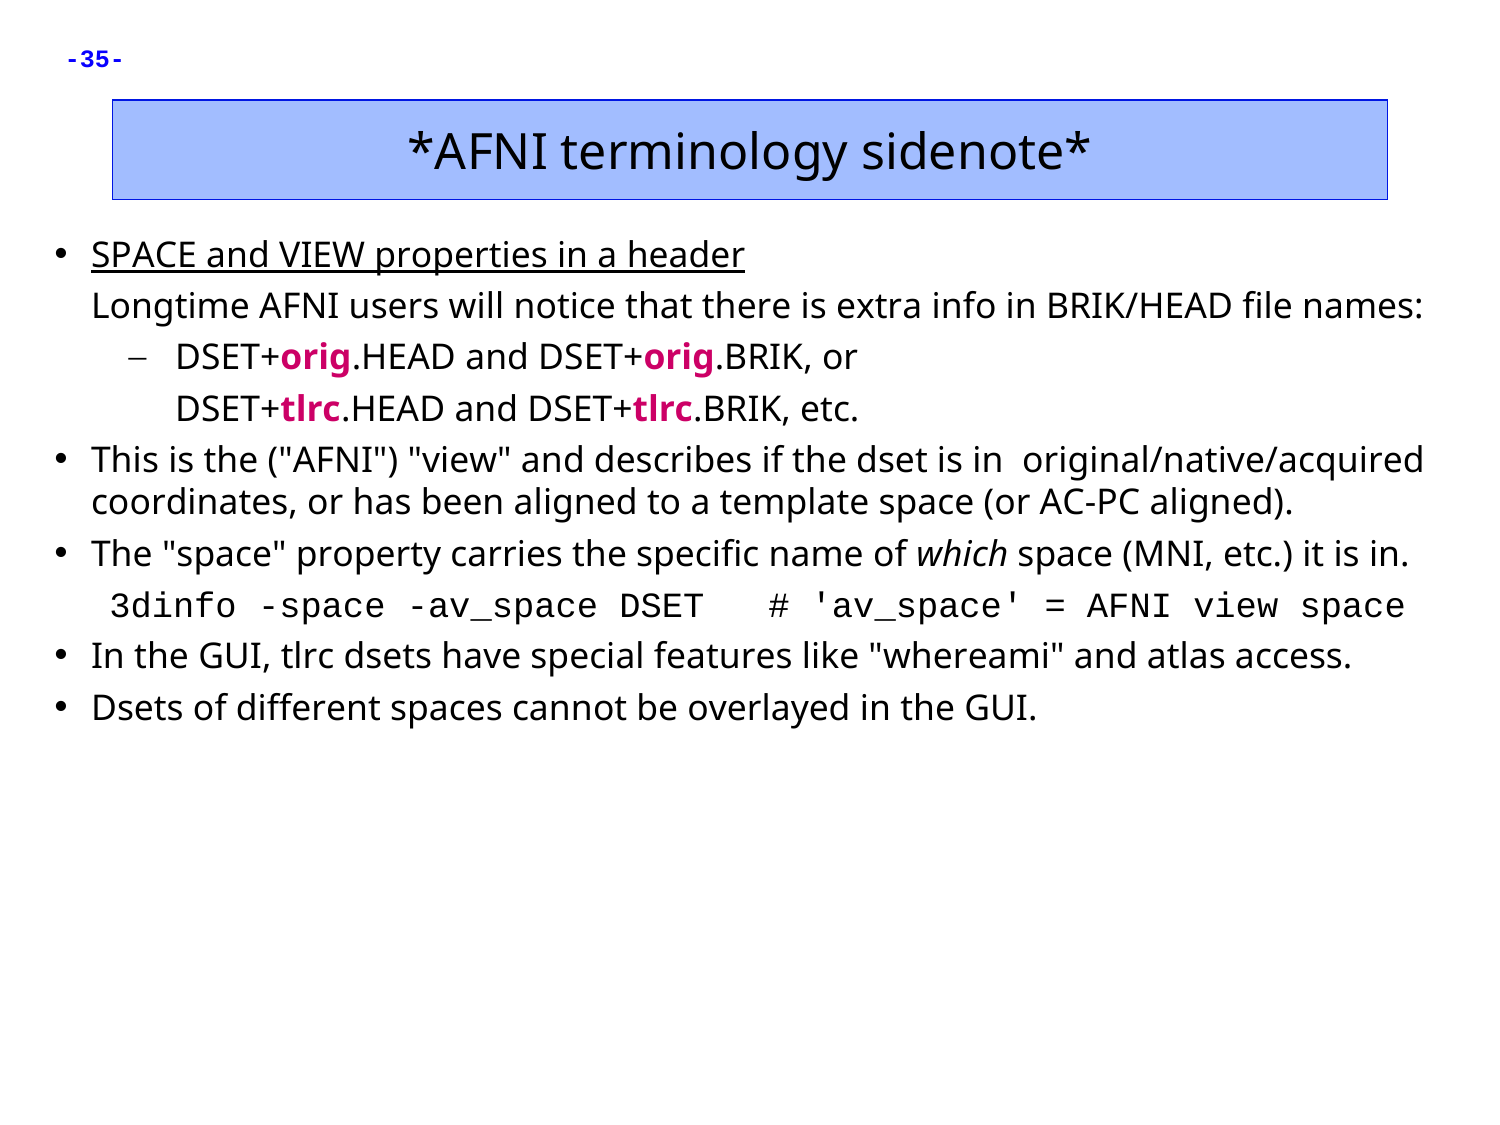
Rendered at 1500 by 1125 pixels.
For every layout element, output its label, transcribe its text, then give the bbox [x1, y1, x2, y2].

text_box SPACE and VIEW properties in a header Longtime AFNI users will notice that there is extra info in BRIK/HEAD file names: DSET+orig.HEAD and DSET+orig.BRIK, or DSET+tlrc.HEAD and DSET+tlrc.BRIK, etc. This is the ("AFNI") "view" and describes if the dset is in original/native/acquired coordinates, or has been aligned to a template space (or AC-PC aligned). The "space" property carries the specific name of which space (MNI, etc.) it is in. 3dinfo -space -av_space DSET # 'av_space' = AFNI view space In the GUI, tlrc dsets have special features like "whereami" and atlas access. Dsets of different spaces cannot be overlayed in the GUI. [38, 223, 1458, 1057]
text_box *AFNI terminology sidenote* [112, 99, 1388, 200]
